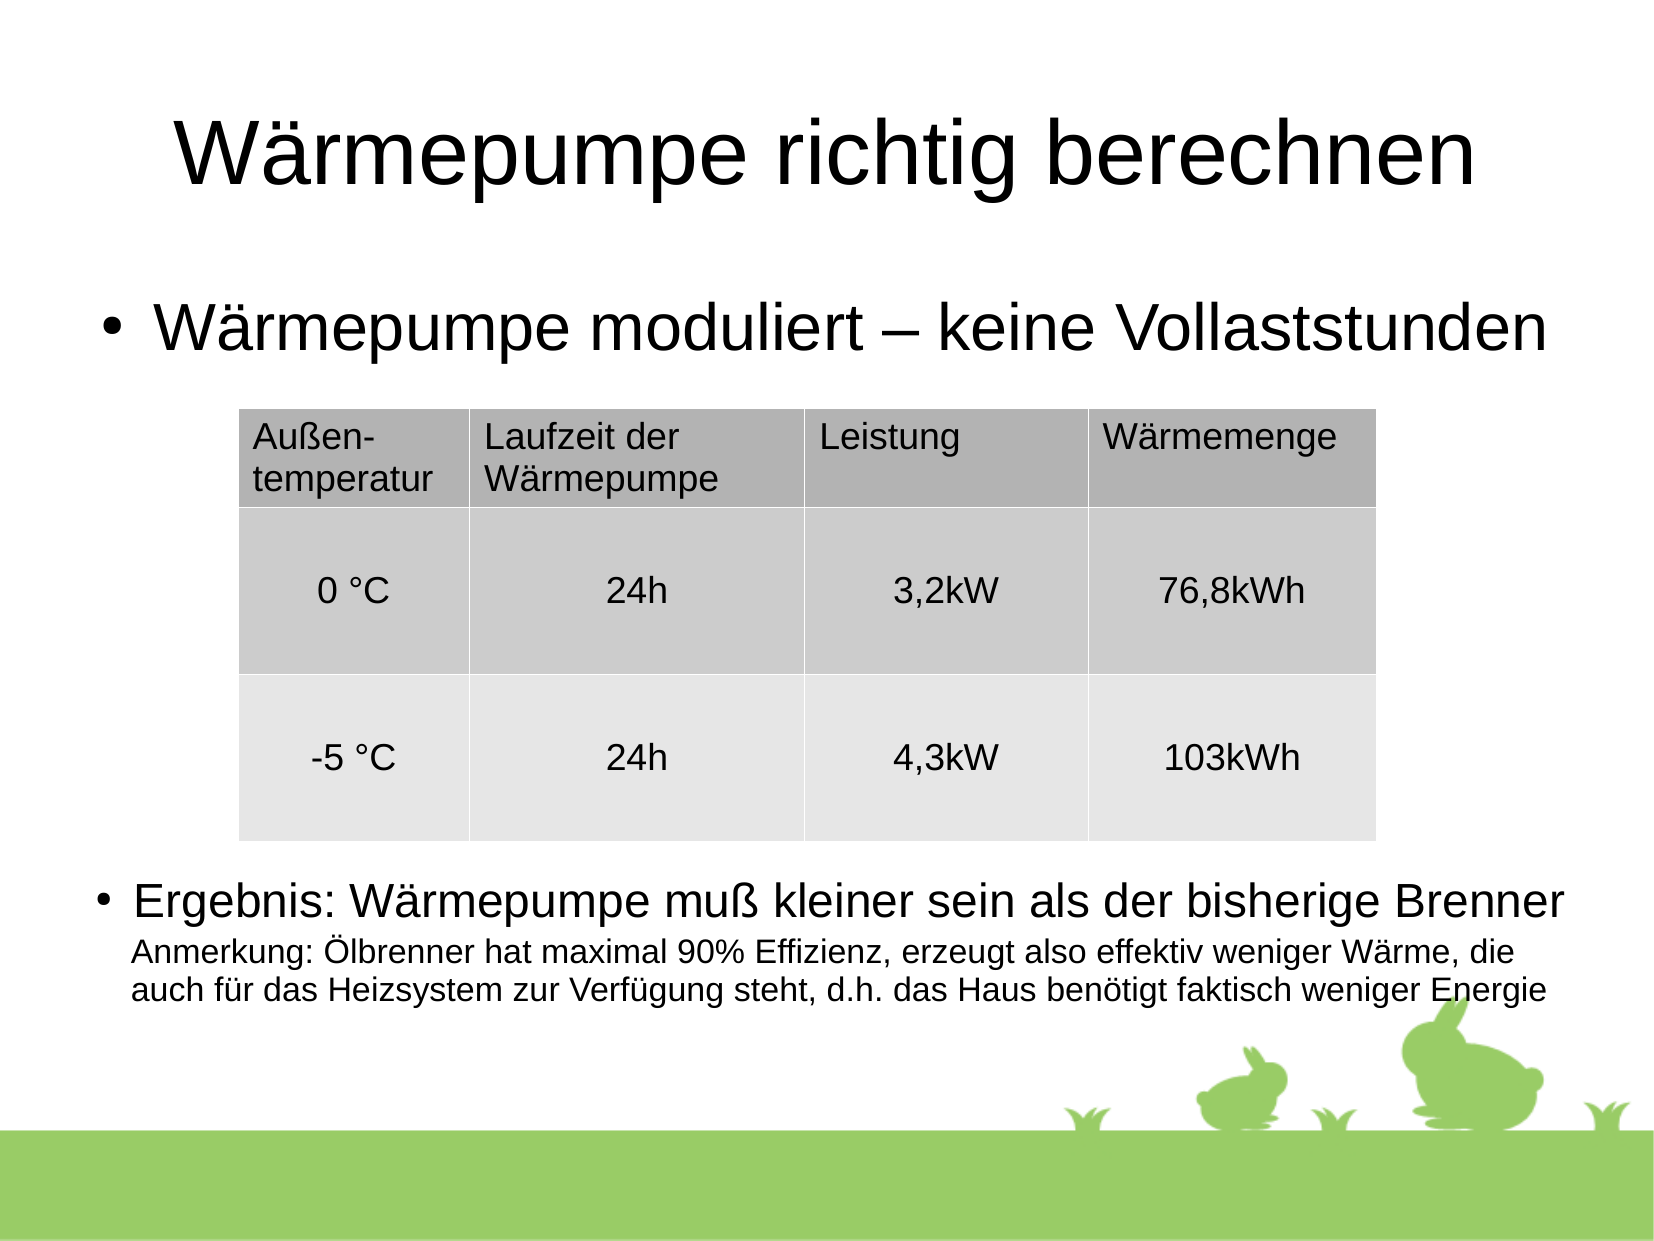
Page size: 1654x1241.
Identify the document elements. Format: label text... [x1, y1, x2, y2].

title Wärmepumpe richtig berechnen [82, 49, 1571, 257]
table_header Laufzeit der Wärmepumpe [470, 409, 804, 507]
list Anmerkung: Ölbrenner hat maximal 90% Effizienz, erzeugt also effektiv weniger Wärme, die auch für das Heizsystem zur Verfügung steht, d.h. das Haus benötigt faktisch weniger Energie [94, 933, 1583, 1033]
table_cell 4,3kW [805, 675, 1088, 841]
table_header Wärmemenge [1089, 409, 1376, 507]
table_cell 0 °C [239, 508, 469, 674]
table_cell 24h [470, 508, 804, 674]
table_header Außen-temperatur [239, 409, 469, 507]
list Ergebnis: Wärmepumpe muß kleiner sein als der bisherige Brenner [82, 874, 1571, 974]
table_cell 3,2kW [805, 508, 1088, 674]
table_cell 24h [470, 675, 804, 841]
table_cell -5 °C [239, 675, 469, 841]
table_cell 76,8kWh [1089, 508, 1376, 674]
picture [0, 0, 1654, 1241]
table_header Leistung [805, 409, 1088, 507]
table_cell 103kWh [1089, 675, 1376, 841]
list Wärmepumpe moduliert – keine Vollaststunden [82, 290, 1571, 390]
